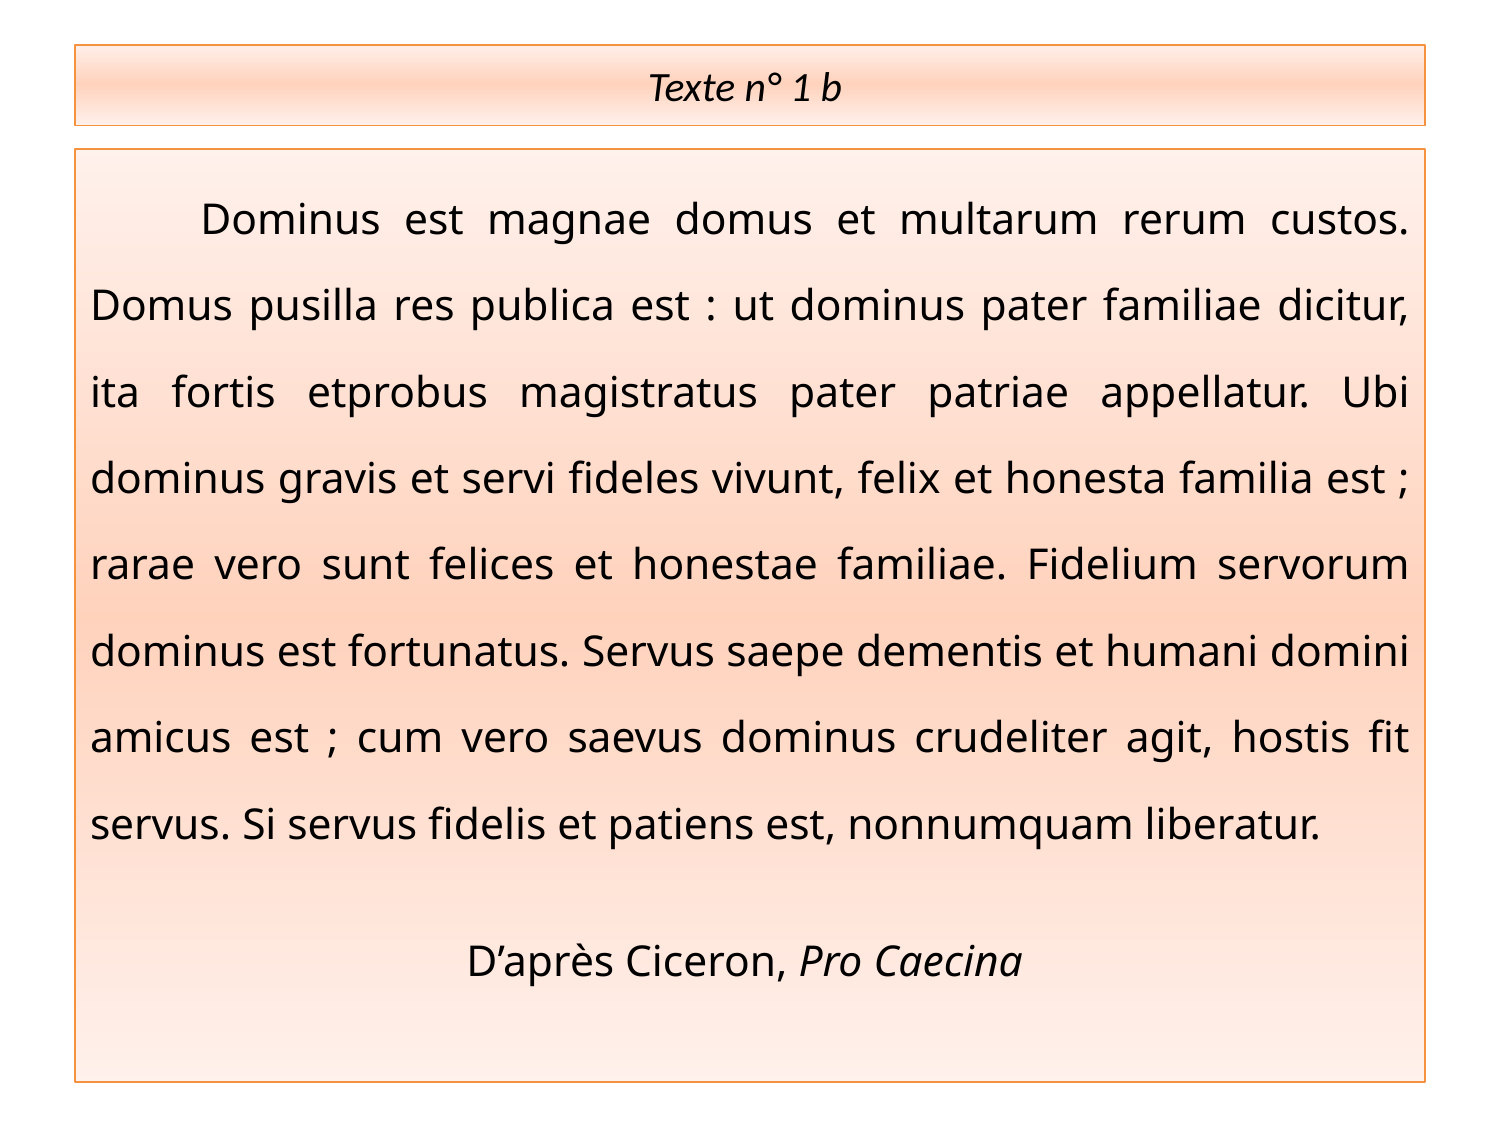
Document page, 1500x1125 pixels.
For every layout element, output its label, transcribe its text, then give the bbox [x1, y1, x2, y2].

list Dominus est magnae domus et multarum rerum custos. Domus pusilla res publica est : ut dominus pater familiae dicitur, ita fortis etprobus magistratus pater patriae appellatur. Ubi dominus gravis et servi fideles vivunt, felix et honesta familia est ; rarae vero sunt felices et honestae familiae. Fidelium servorum dominus est fortunatus. Servus saepe dementis et humani domini amicus est ; cum vero saevus dominus crudeliter agit, hostis fit servus. Si servus fidelis et patiens est, nonnumquam liberatur. D’après Ciceron, Pro Caecina [75, 149, 1425, 1083]
title Texte n° 1 b [75, 45, 1425, 126]
